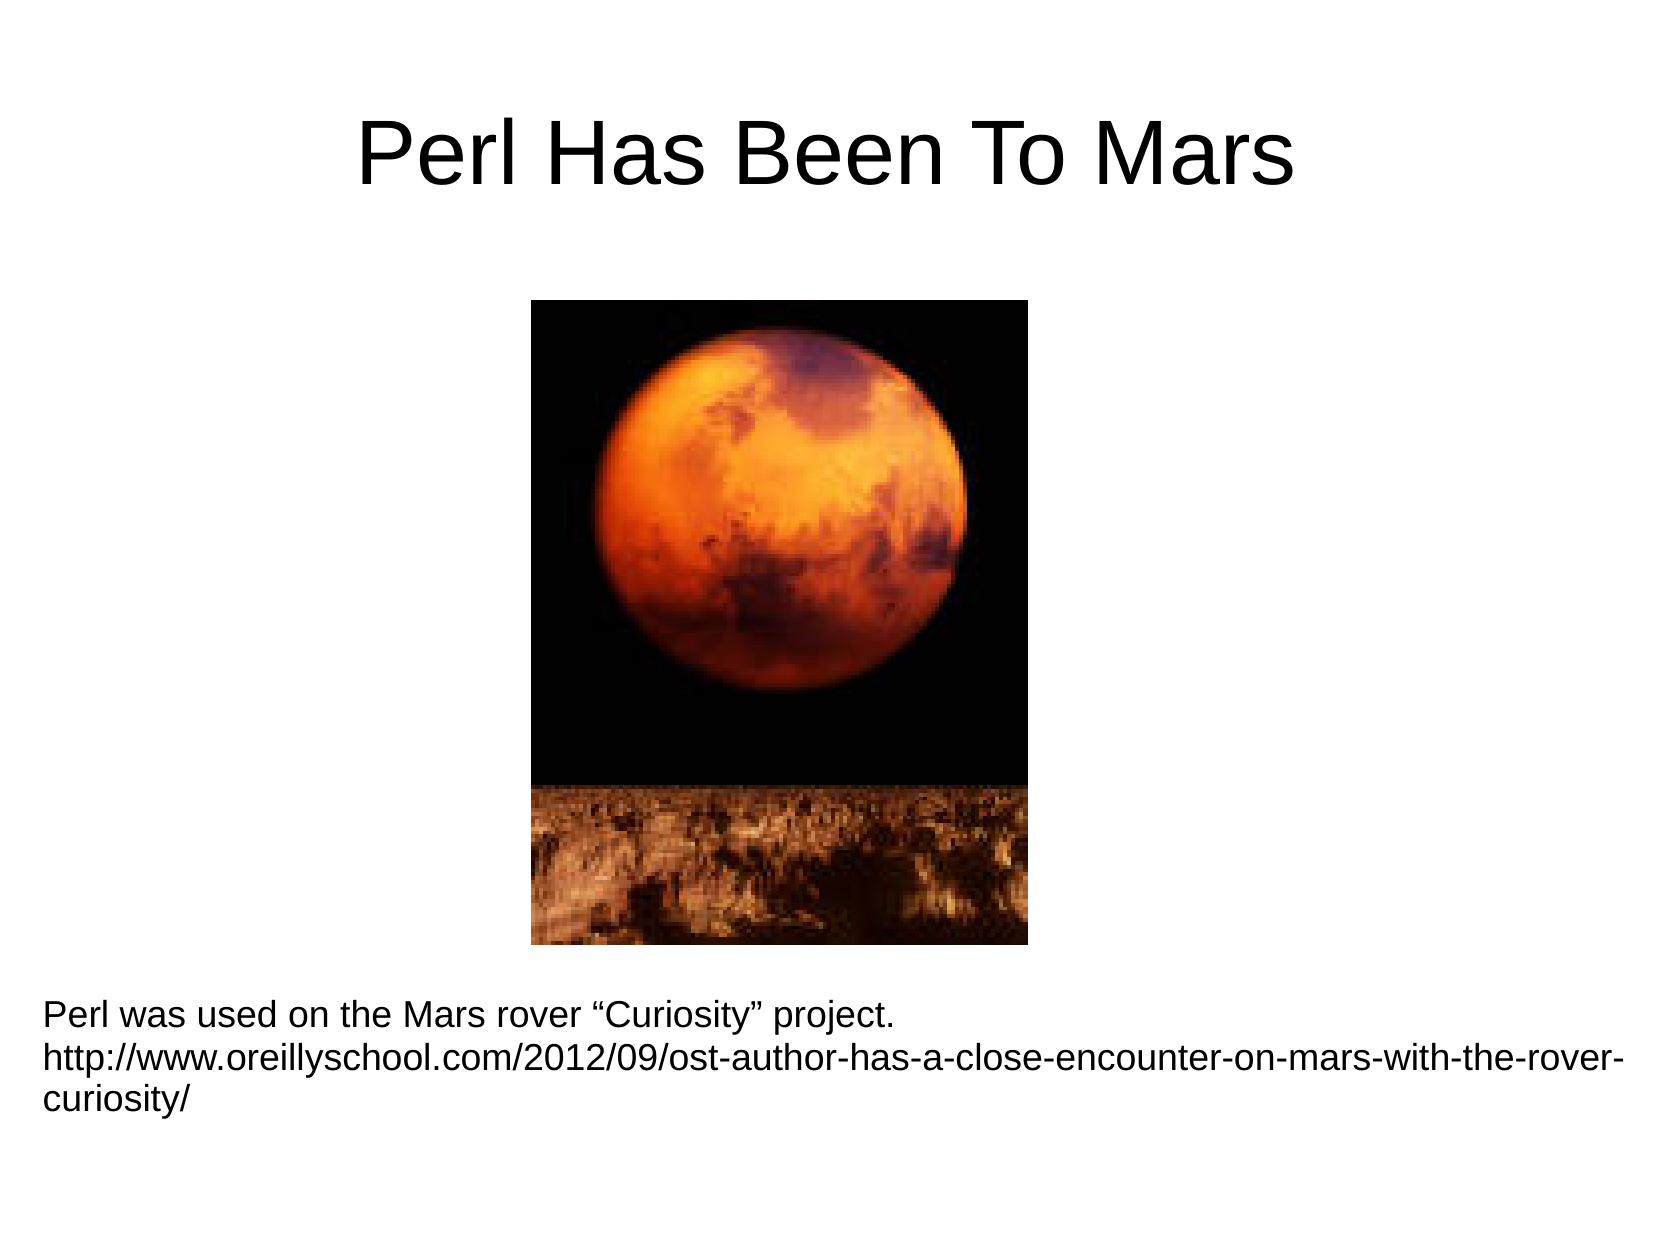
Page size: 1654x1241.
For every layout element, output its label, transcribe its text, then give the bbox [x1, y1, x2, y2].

picture [531, 300, 1028, 945]
title Perl Has Been To Mars [82, 49, 1571, 257]
text_box Perl was used on the Mars rover “Curiosity” project. http://www.oreillyschool.com/2012/09/ost-author-has-a-close-encounter-on-mars-with-the-rover-curiosity/ [27, 986, 1641, 1128]
